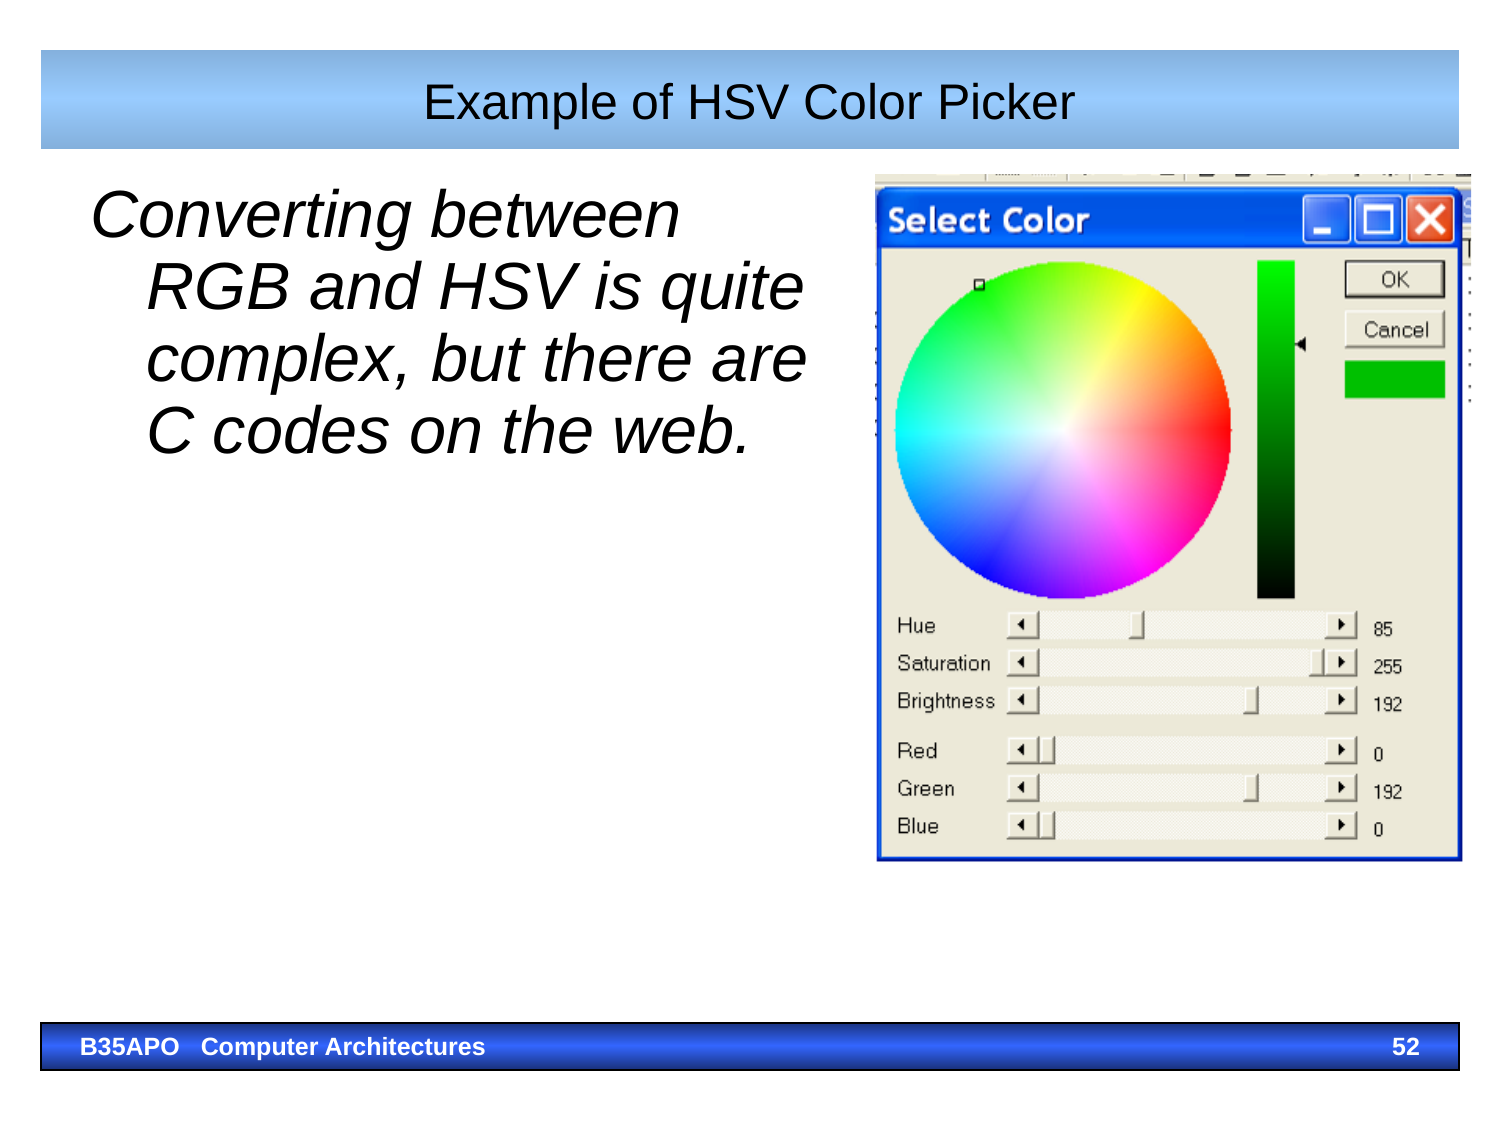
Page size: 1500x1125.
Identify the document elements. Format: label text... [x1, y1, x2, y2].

list Converting between RGB and HSV is quite complex, but there are C codes on the web. [75, 172, 849, 830]
title Example of HSV Color Picker [41, 50, 1459, 149]
picture [875, 174, 1472, 868]
footer B35APO Computer Architectures [64, 1023, 1424, 1071]
slide_number <number> [1340, 1023, 1436, 1069]
